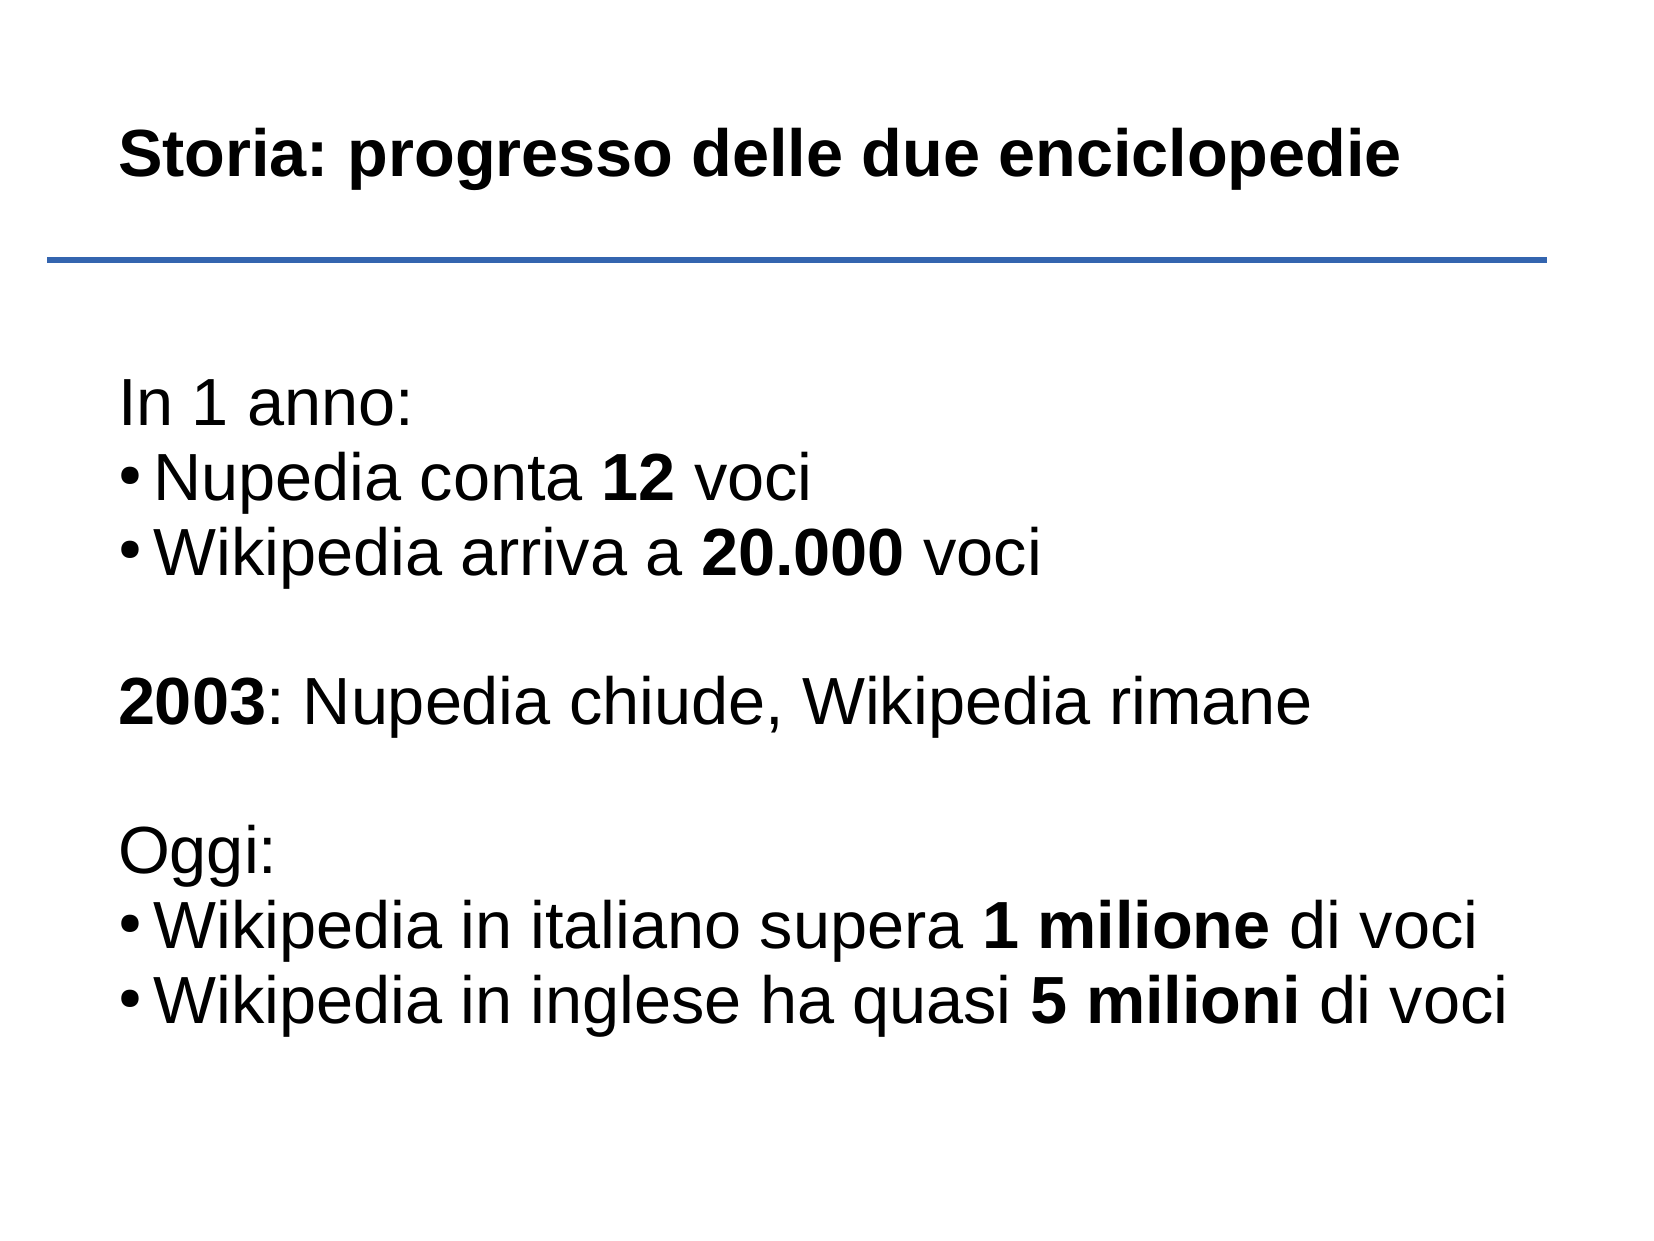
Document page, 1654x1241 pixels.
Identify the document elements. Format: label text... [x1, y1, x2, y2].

subtitle In 1 anno: Nupedia conta 12 voci Wikipedia arriva a 20.000 voci 2003: Nupedia chiude, Wikipedia rimane Oggi: Wikipedia in italiano supera 1 milione di voci Wikipedia in inglese ha quasi 5 milioni di voci [118, 290, 1548, 1170]
title Storia: progresso delle due enciclopedie [118, 49, 1571, 257]
